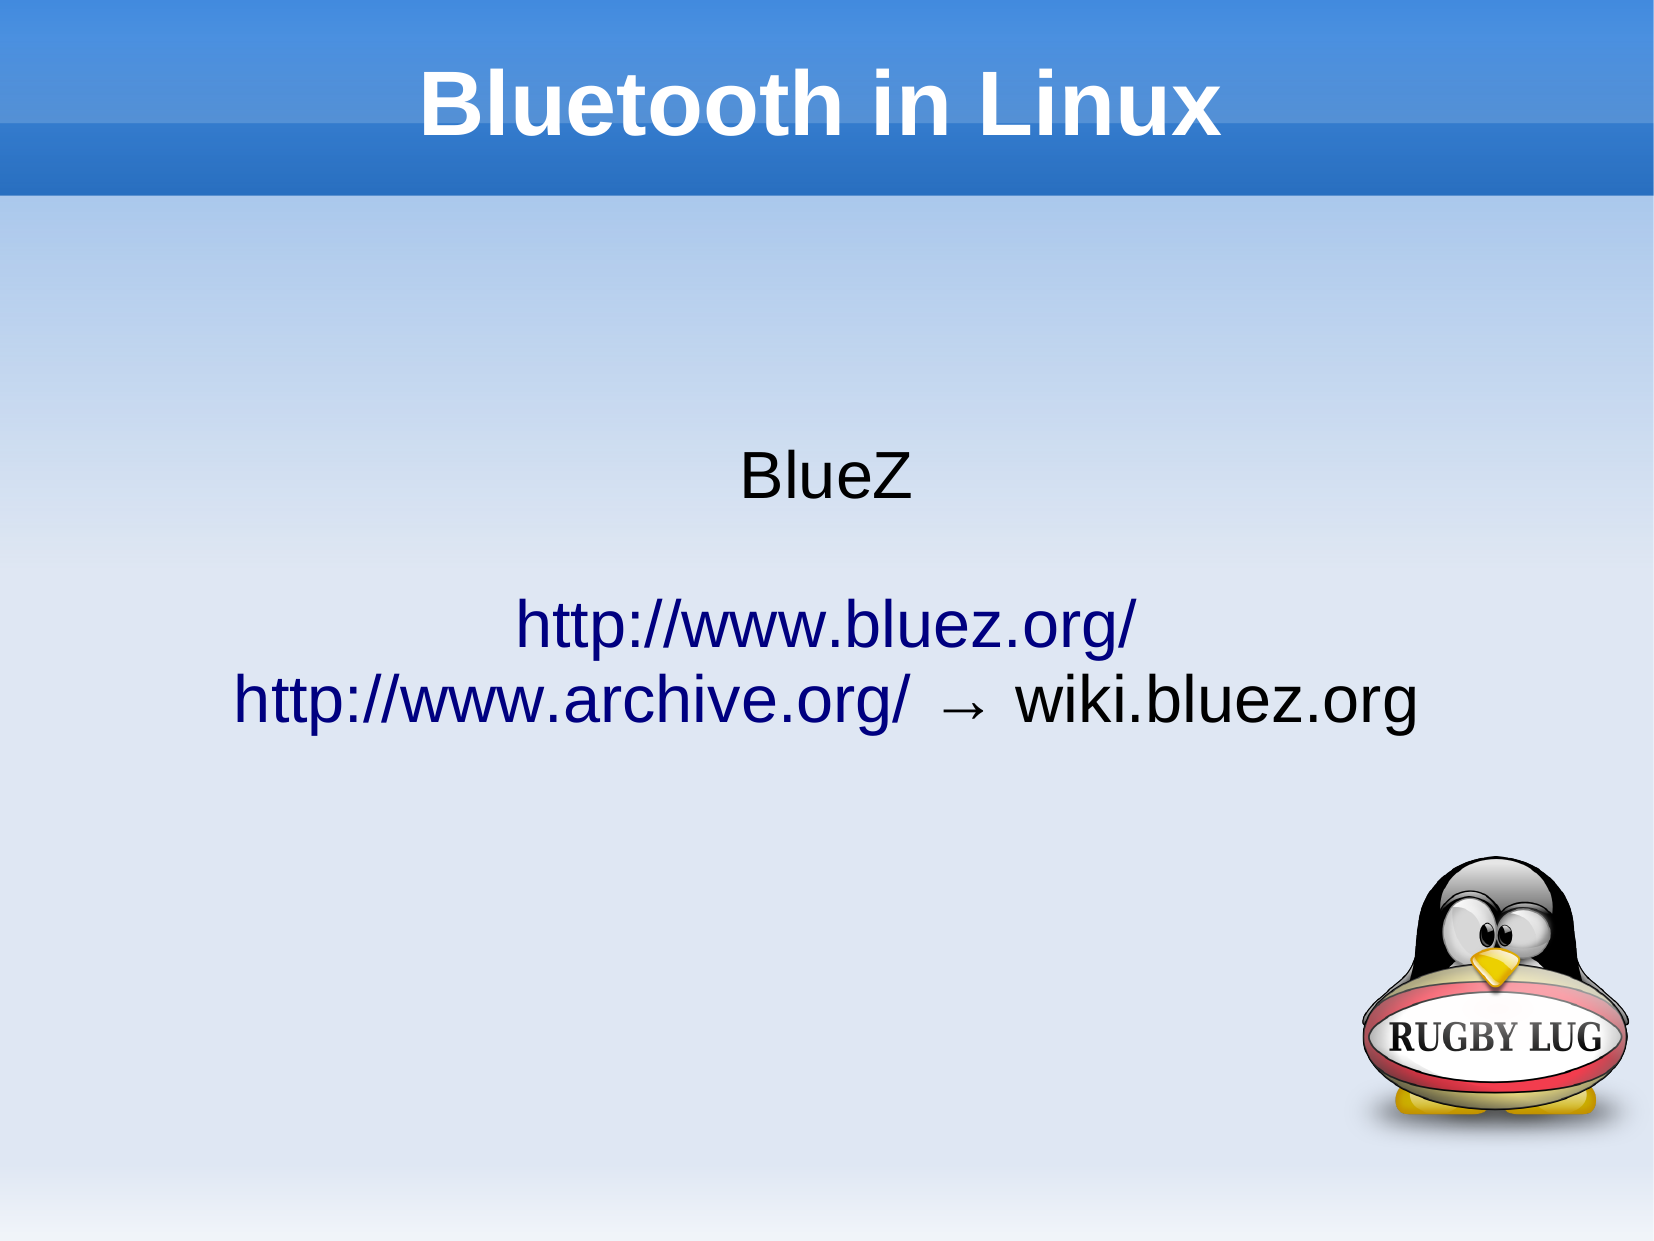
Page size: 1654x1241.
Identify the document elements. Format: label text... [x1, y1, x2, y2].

subtitle BlueZ http://www.bluez.org/ http://www.archive.org/ → wiki.bluez.org [82, 297, 1571, 1102]
picture [0, 0, 1654, 1241]
title Bluetooth in Linux [76, 0, 1565, 208]
